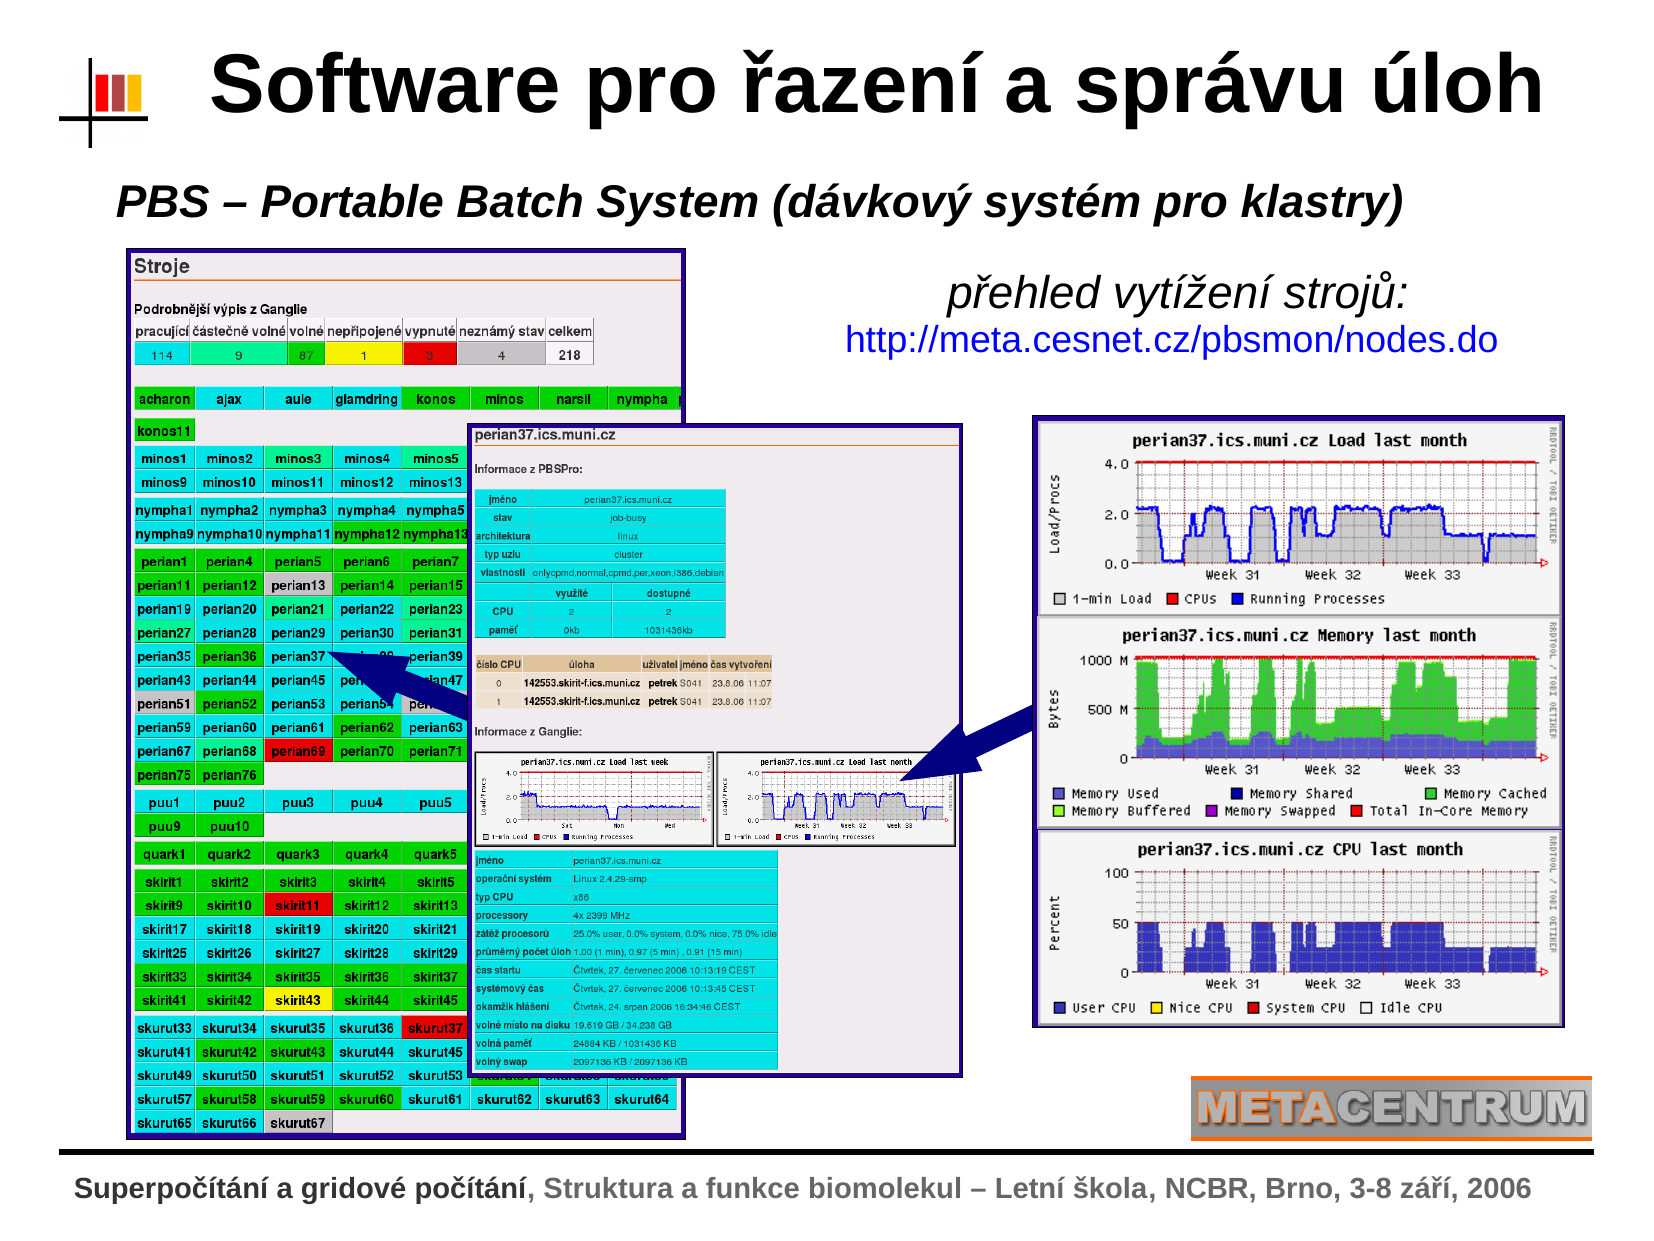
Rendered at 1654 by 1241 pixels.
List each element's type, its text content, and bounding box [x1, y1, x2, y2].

text_box [1032, 415, 1565, 1028]
text_box PBS – Portable Batch System (dávkový systém pro klastry) [101, 168, 1578, 253]
picture [472, 428, 959, 1073]
text_box [126, 248, 963, 1140]
picture [1191, 1076, 1592, 1141]
picture [59, 58, 148, 148]
picture [131, 253, 681, 1133]
text_box přehled vytížení strojů: http://meta.cesnet.cz/pbsmon/nodes.do [826, 259, 1517, 398]
text_box Superpočítání a gridové počítání, Struktura a funkce biomolekul – Letní škola, NCBR, Brno, 3-8 září, 2006 [59, 1151, 1558, 1214]
picture [1037, 421, 1562, 829]
text_box Software pro řazení a správu úloh [194, 29, 1595, 171]
picture [1038, 830, 1562, 1026]
